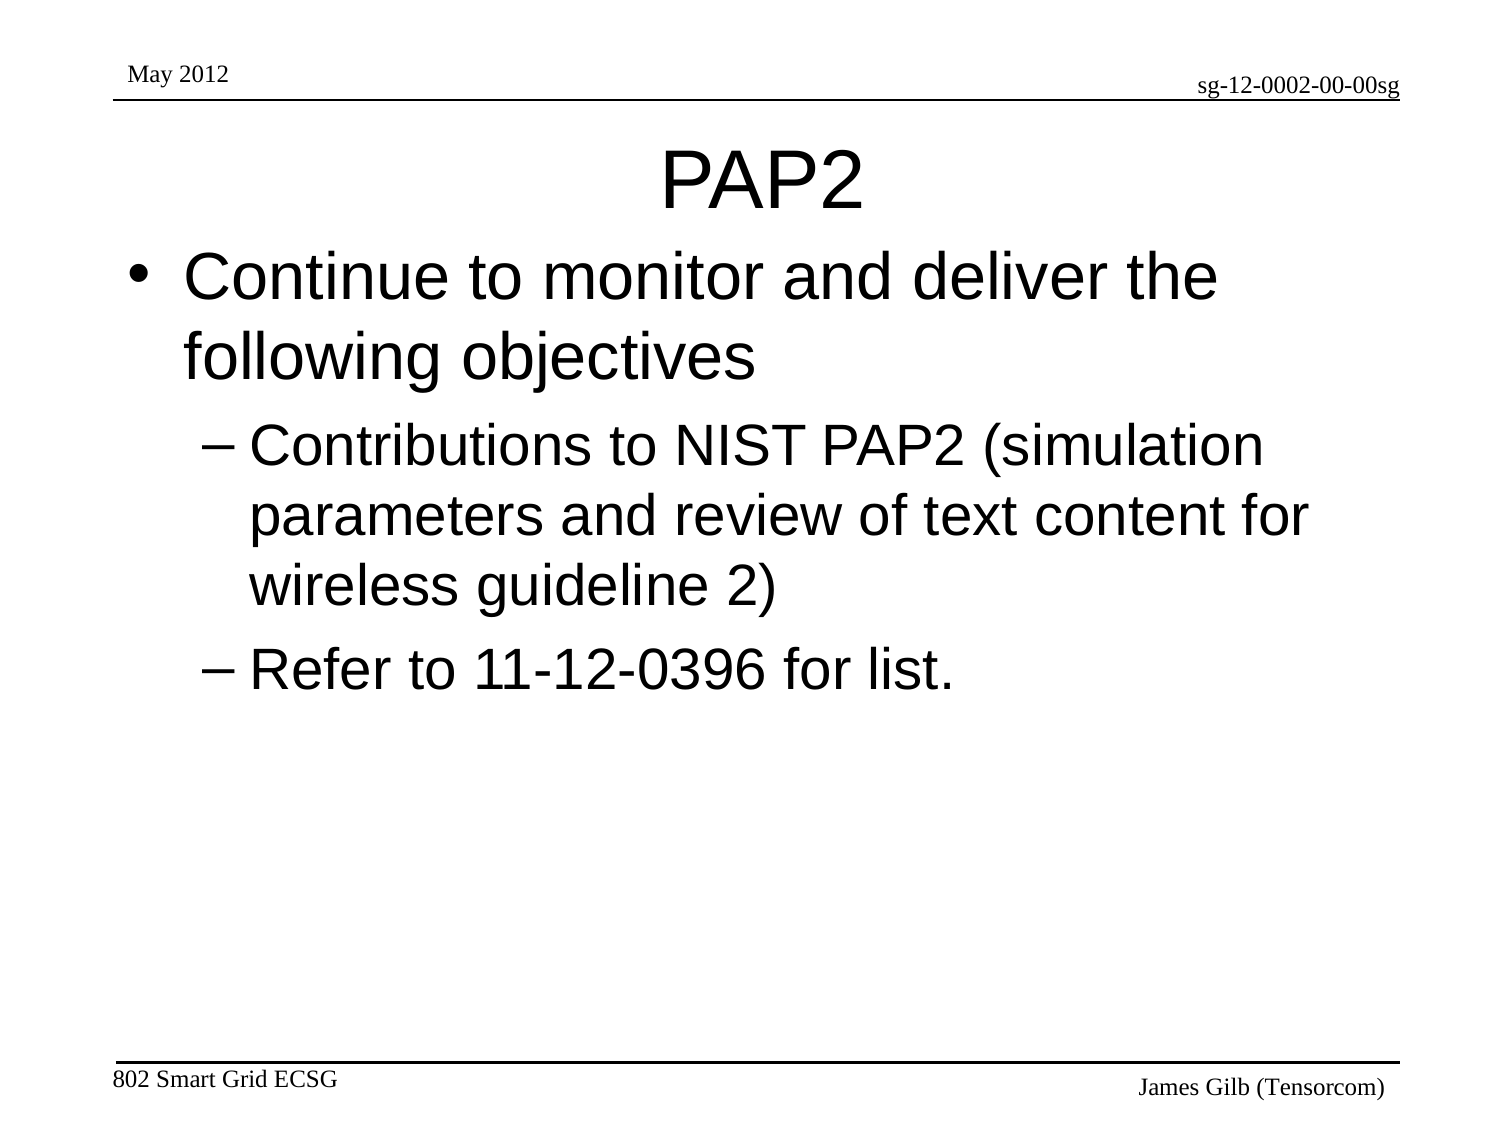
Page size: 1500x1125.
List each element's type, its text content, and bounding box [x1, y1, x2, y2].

list Continue to monitor and deliver the following objectives Contributions to NIST PAP2 (simulation parameters and review of text content for wireless guideline 2) Refer to 11-12-0396 for list. [112, 224, 1388, 1026]
title PAP2 [125, 112, 1401, 238]
